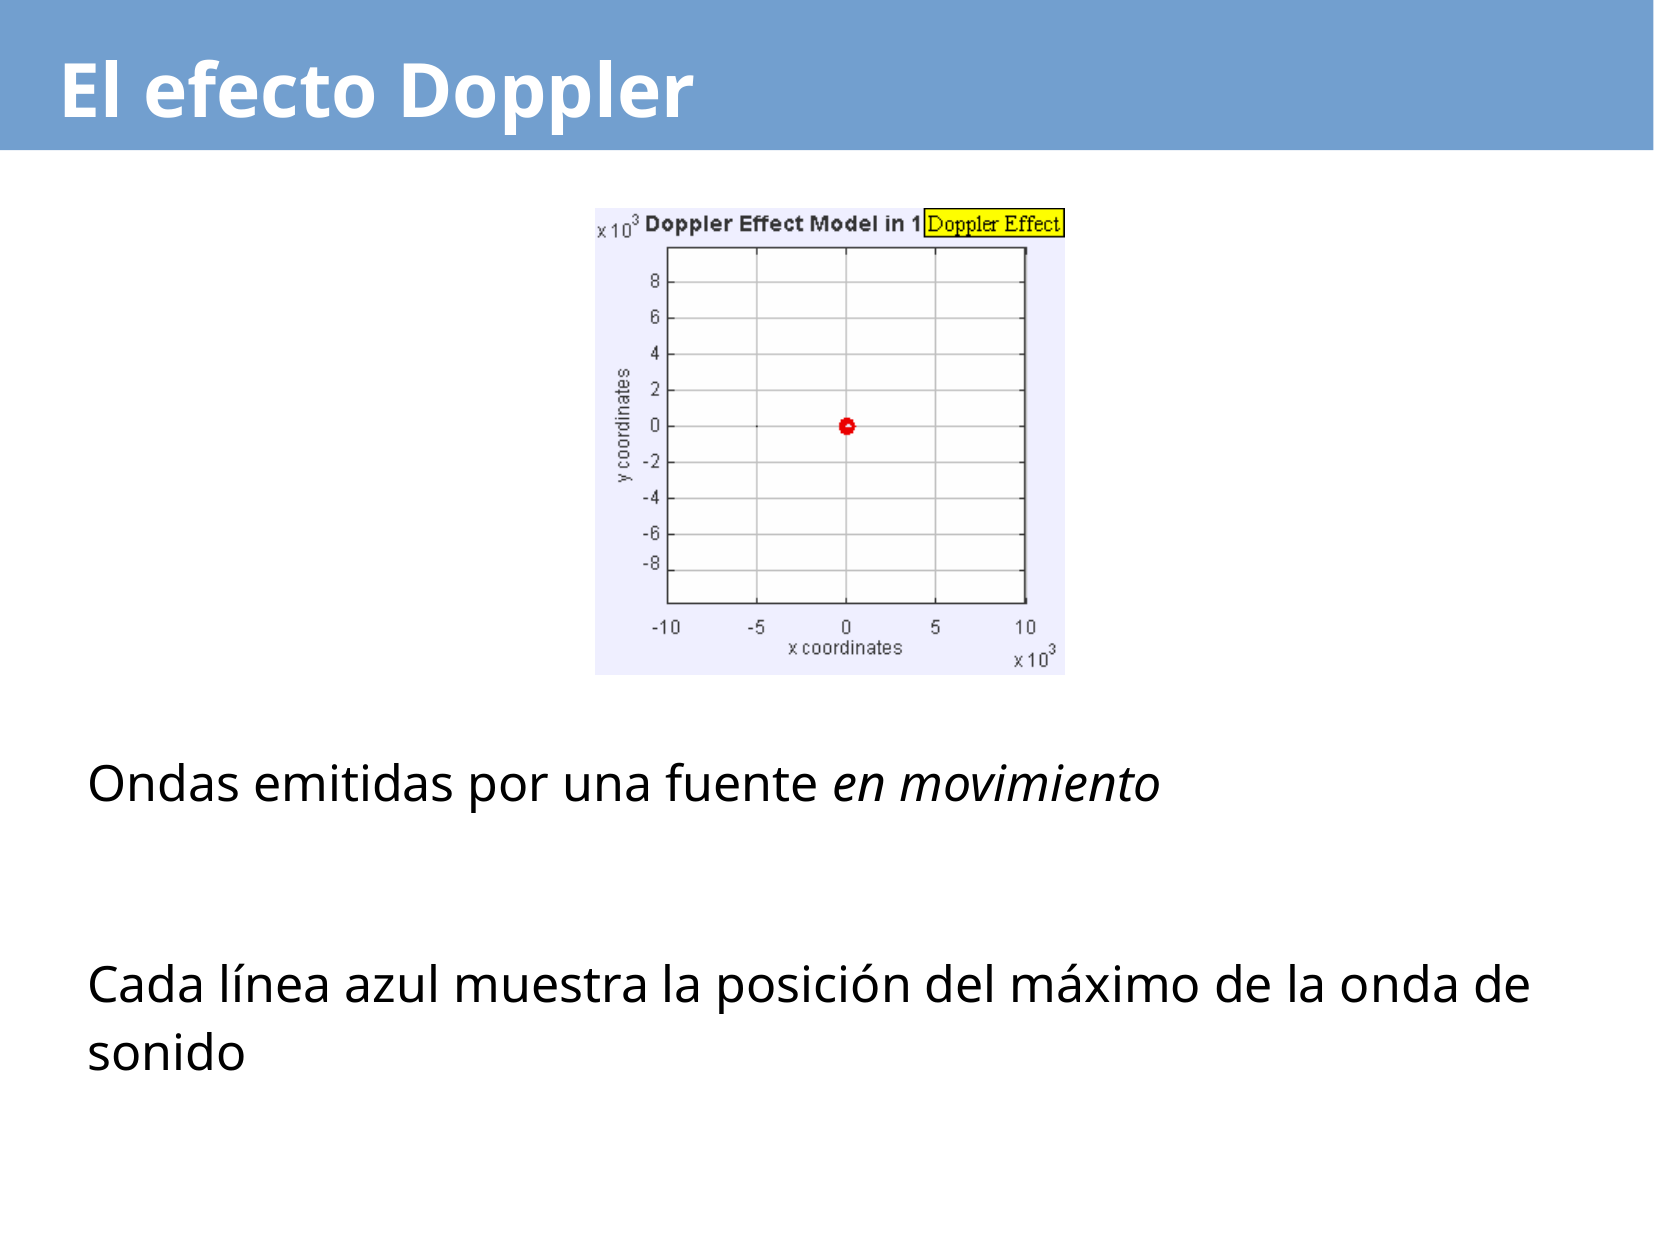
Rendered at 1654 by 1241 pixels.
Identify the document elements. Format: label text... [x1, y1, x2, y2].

text_box Ondas emitidas por una fuente en movimiento [72, 740, 1581, 816]
text_box [0, 0, 1654, 151]
picture [595, 208, 1065, 675]
text_box Cada línea azul muestra la posición del máximo de la onda de sonido [72, 941, 1581, 1077]
text_box El efecto Doppler [44, 30, 656, 135]
